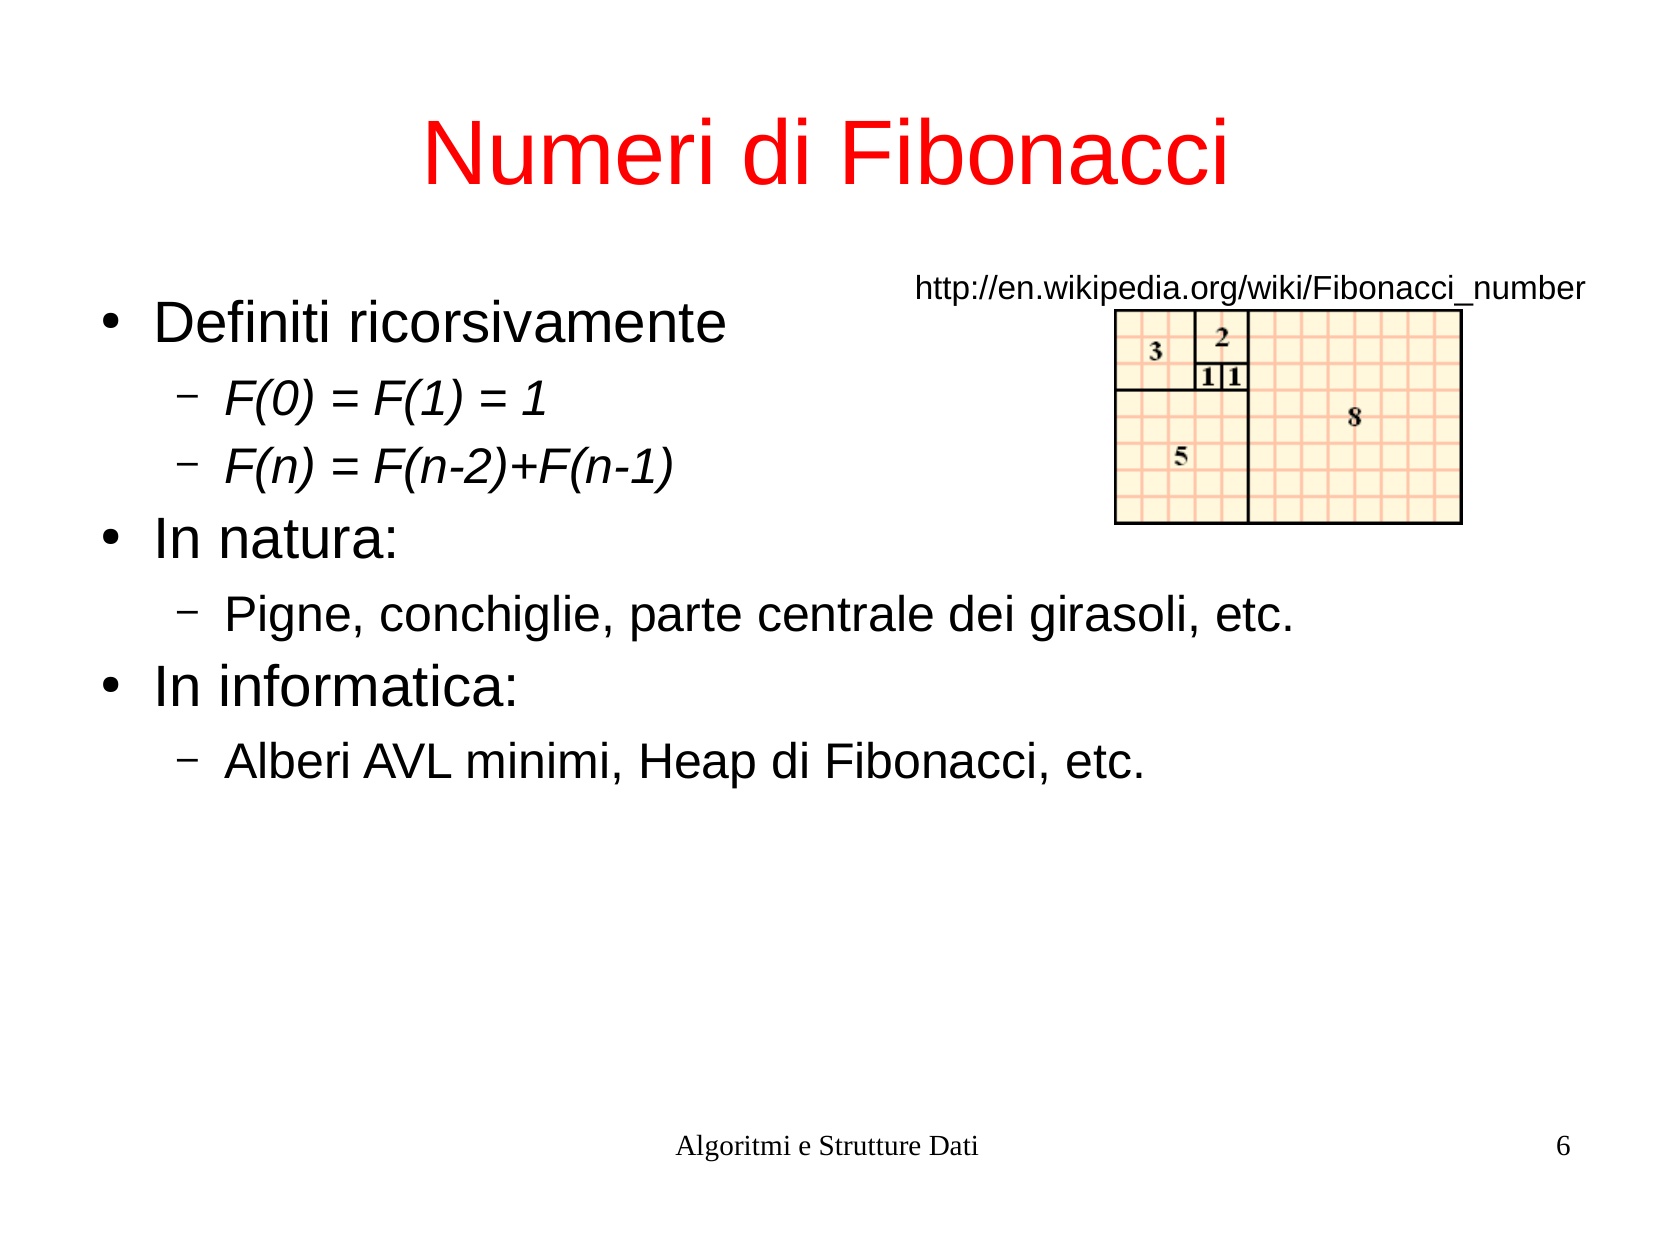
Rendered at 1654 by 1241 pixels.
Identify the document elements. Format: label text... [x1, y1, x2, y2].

picture [1114, 315, 1463, 526]
list Definiti ricorsivamente F(0) = F(1) = 1 F(n) = F(n-2)+F(n-1) In natura: Pigne, conchiglie, parte centrale dei girasoli, etc. In informatica: Alberi AVL minimi, Heap di Fibonacci, etc. [82, 290, 1571, 1109]
text_box http://en.wikipedia.org/wiki/Fibonacci_number [900, 262, 1613, 315]
title Numeri di Fibonacci [82, 49, 1571, 257]
